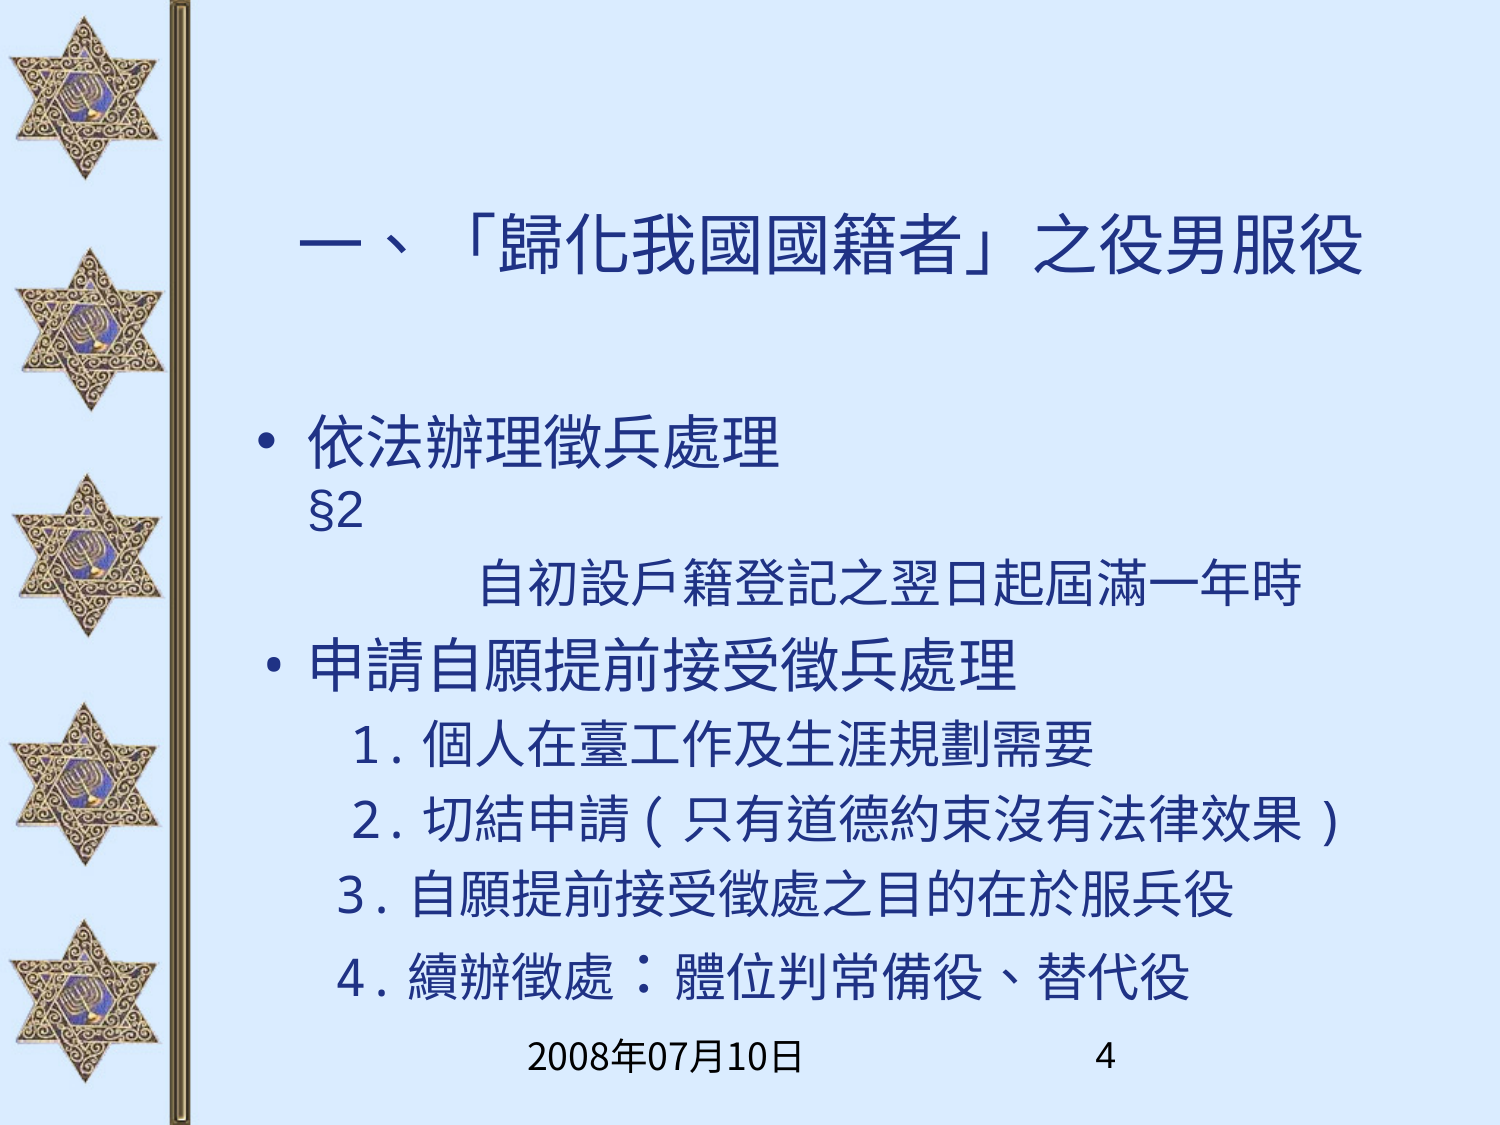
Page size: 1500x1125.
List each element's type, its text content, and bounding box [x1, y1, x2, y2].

title 一、「歸化我國國籍者」之役男服役 [262, 148, 1401, 337]
picture [0, 0, 1500, 1125]
list 依法辦理徵兵處理 §2 自初設戶籍登記之翌日起屆滿一年時 申請自願提前接受徵兵處理 1.個人在臺工作及生涯規劃需要 2.切結申請(只有道德約束沒有法律效果) 3.自願提前接受徵處之目的在於服兵役 4.續辦徵處：體位判常備役、替代役 [242, 397, 1404, 1028]
